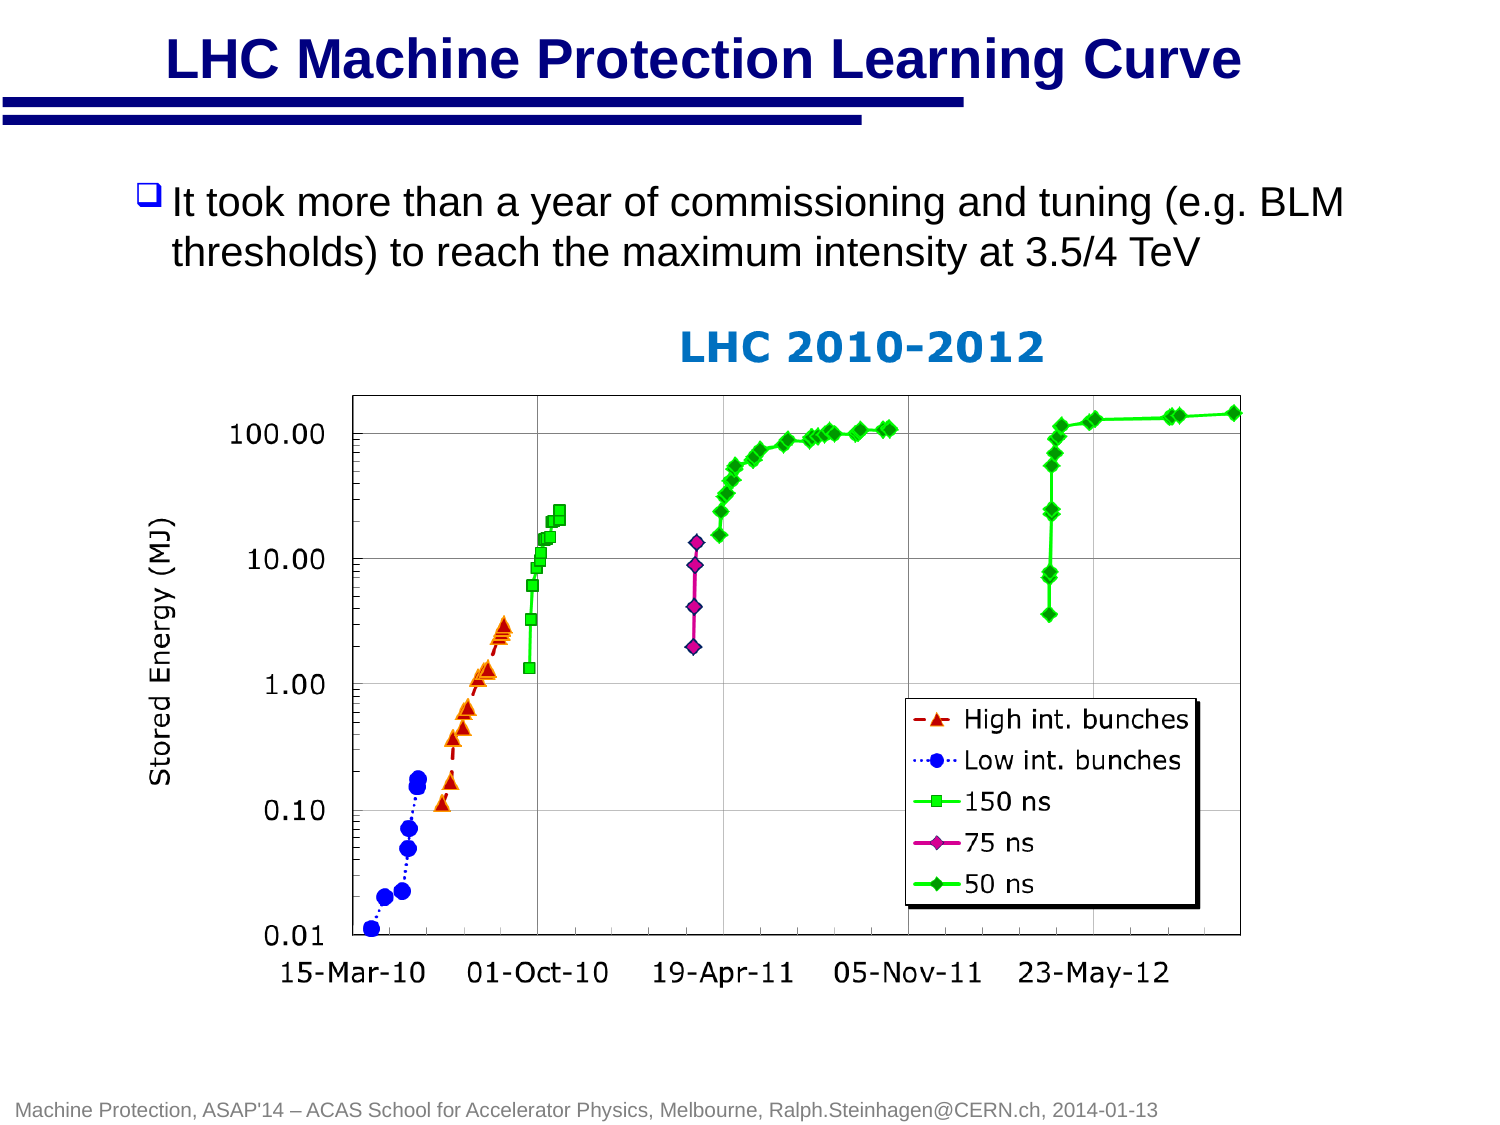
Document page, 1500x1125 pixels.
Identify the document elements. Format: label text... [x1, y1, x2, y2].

picture [120, 284, 1382, 1053]
text_box It took more than a year of commissioning and tuning (e.g. BLM thresholds) to reach the maximum intensity at 3.5/4 TeV [119, 166, 1424, 283]
title LHC Machine Protection Learning Curve [149, 0, 1391, 113]
